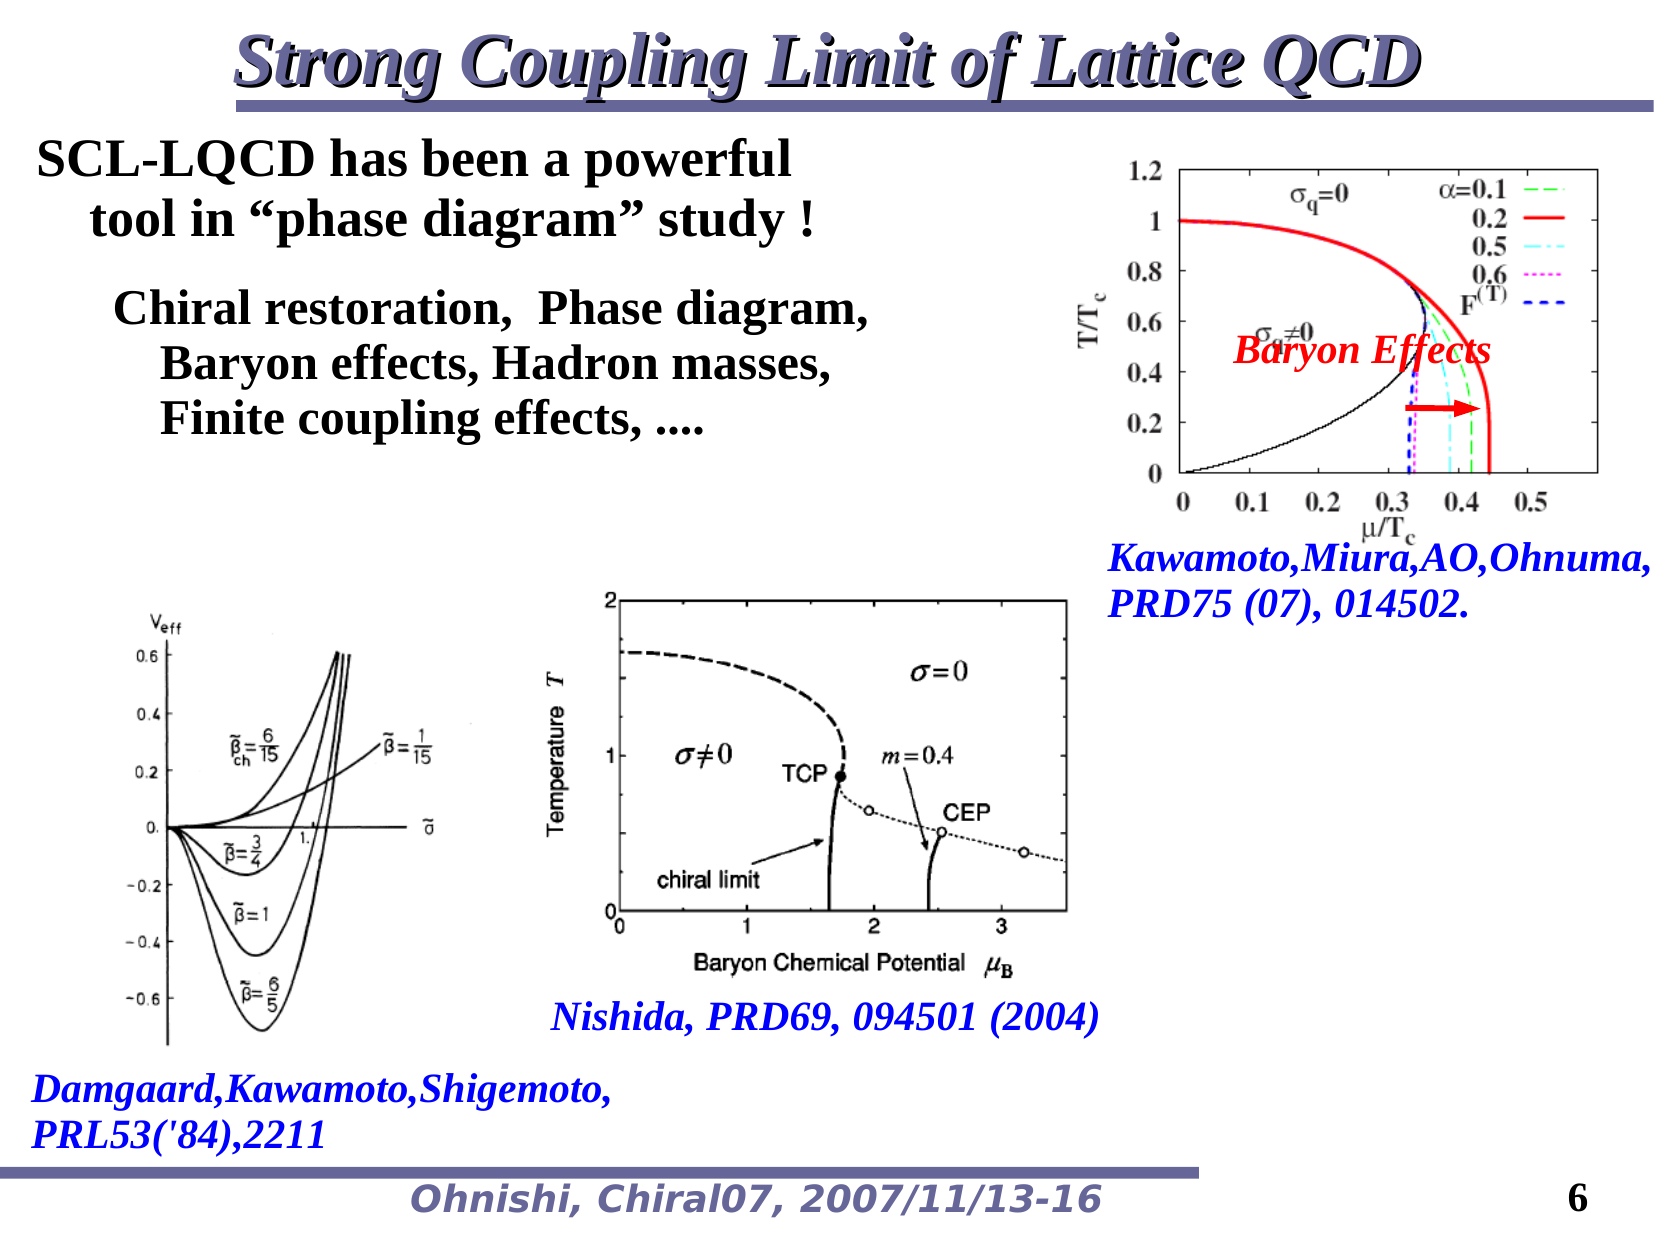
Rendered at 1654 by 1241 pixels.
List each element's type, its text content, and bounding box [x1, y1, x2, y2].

text_box Nishida, PRD69, 094501 (2004) [532, 993, 1116, 1041]
list SCL-LQCD has been a powerful tool in “phase diagram” study ! Chiral restoration, Phase diagram, Baryon effects, Hadron masses, Finite coupling effects, .... [18, 127, 1618, 1099]
picture [538, 582, 1077, 987]
picture [1064, 148, 1621, 558]
text_box Baryon Effects [1233, 326, 1534, 381]
text_box Damgaard,Kawamoto,Shigemoto, PRL53('84),2211 [31, 1064, 614, 1159]
title Strong Coupling Limit of Lattice QCD [0, 0, 1654, 119]
picture [112, 591, 477, 1048]
text_box Kawamoto,Miura,AO,Ohnuma, PRD75 (07), 014502. [1107, 533, 1654, 628]
